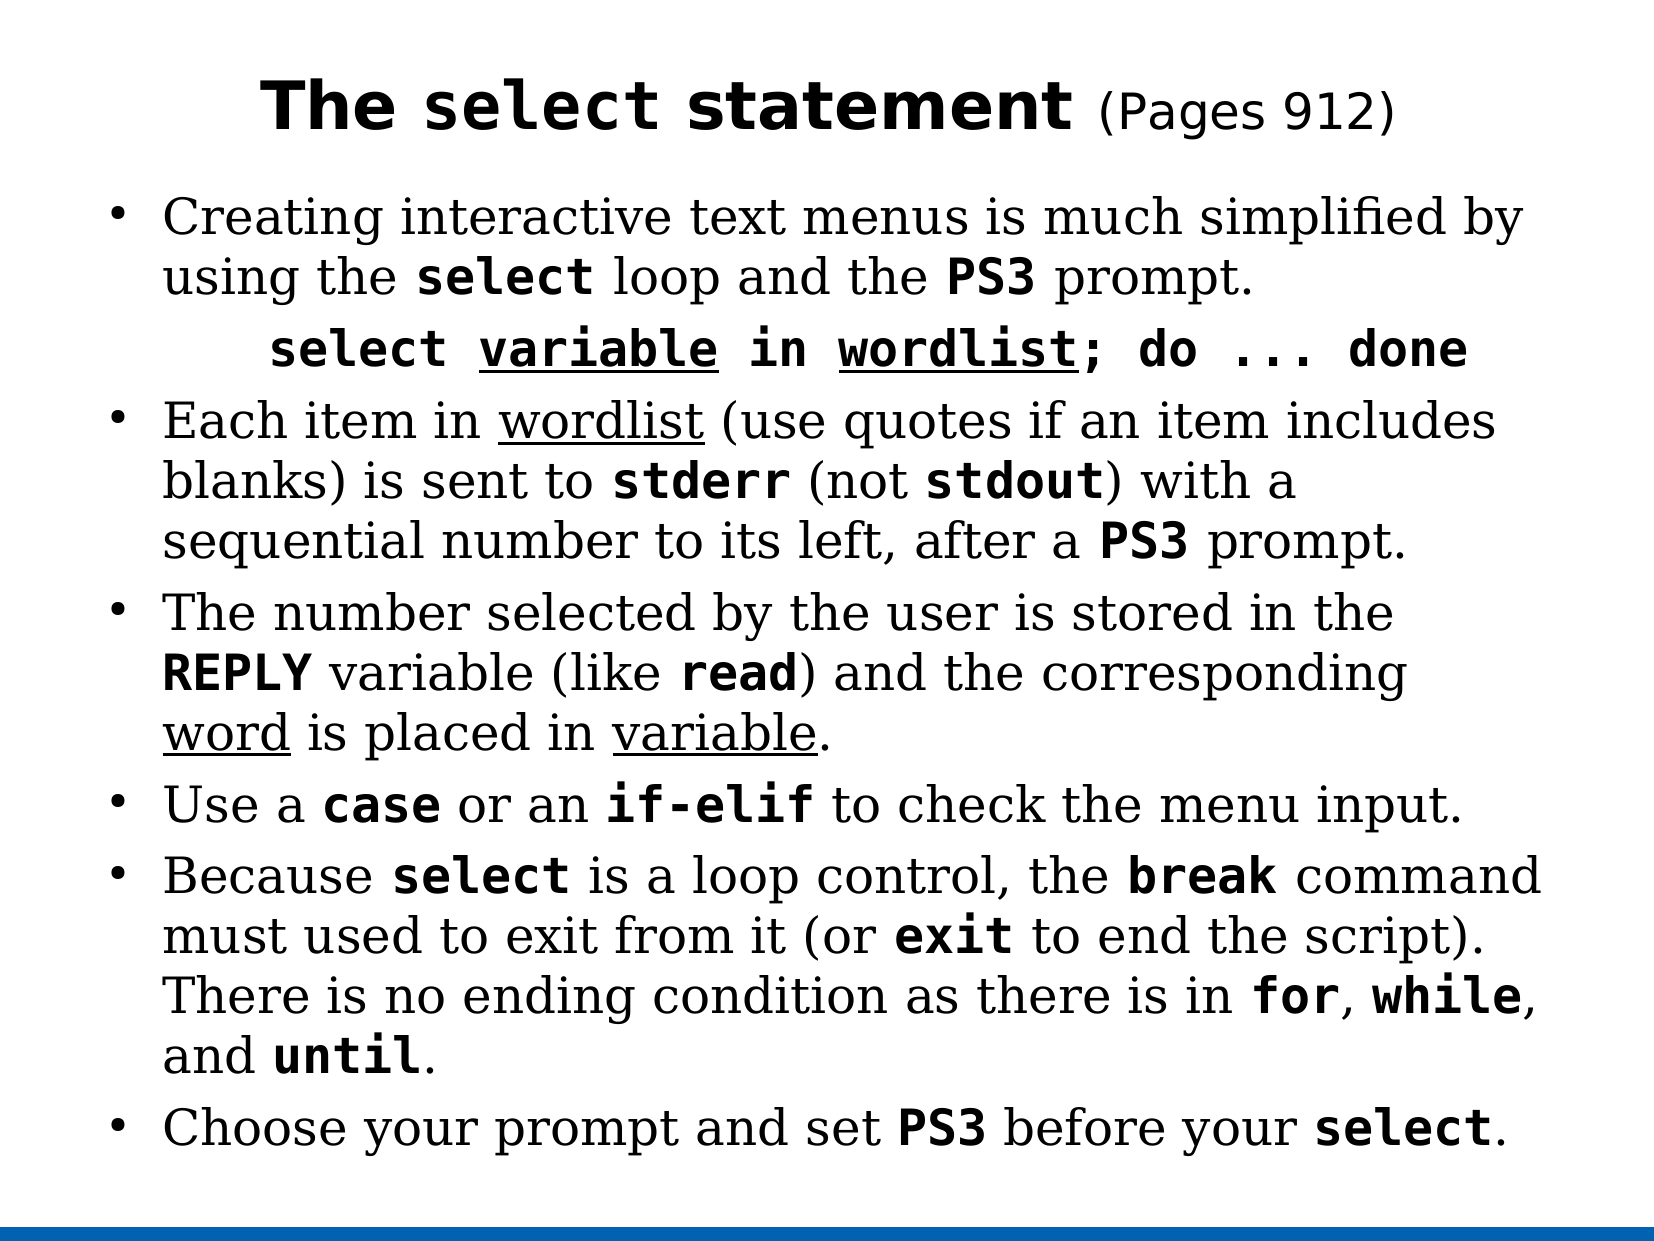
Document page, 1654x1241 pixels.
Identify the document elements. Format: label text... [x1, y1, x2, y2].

title The select statement (Pages 912) [84, 0, 1573, 222]
list Creating interactive text menus is much simplified by using the select loop and the PS3 prompt. select variable in wordlist; do ... done Each item in wordlist (use quotes if an item includes blanks) is sent to stderr (not stdout) with a sequential number to its left, after a PS3 prompt. The number selected by the user is stored in the REPLY variable (like read) and the corresponding word is placed in variable. Use a case or an if-elif to check the menu input. Because select is a loop control, the break command must used to exit from it (or exit to end the script). There is no ending condition as there is in for, while, and until. Choose your prompt and set PS3 before your select. [76, 177, 1565, 1164]
